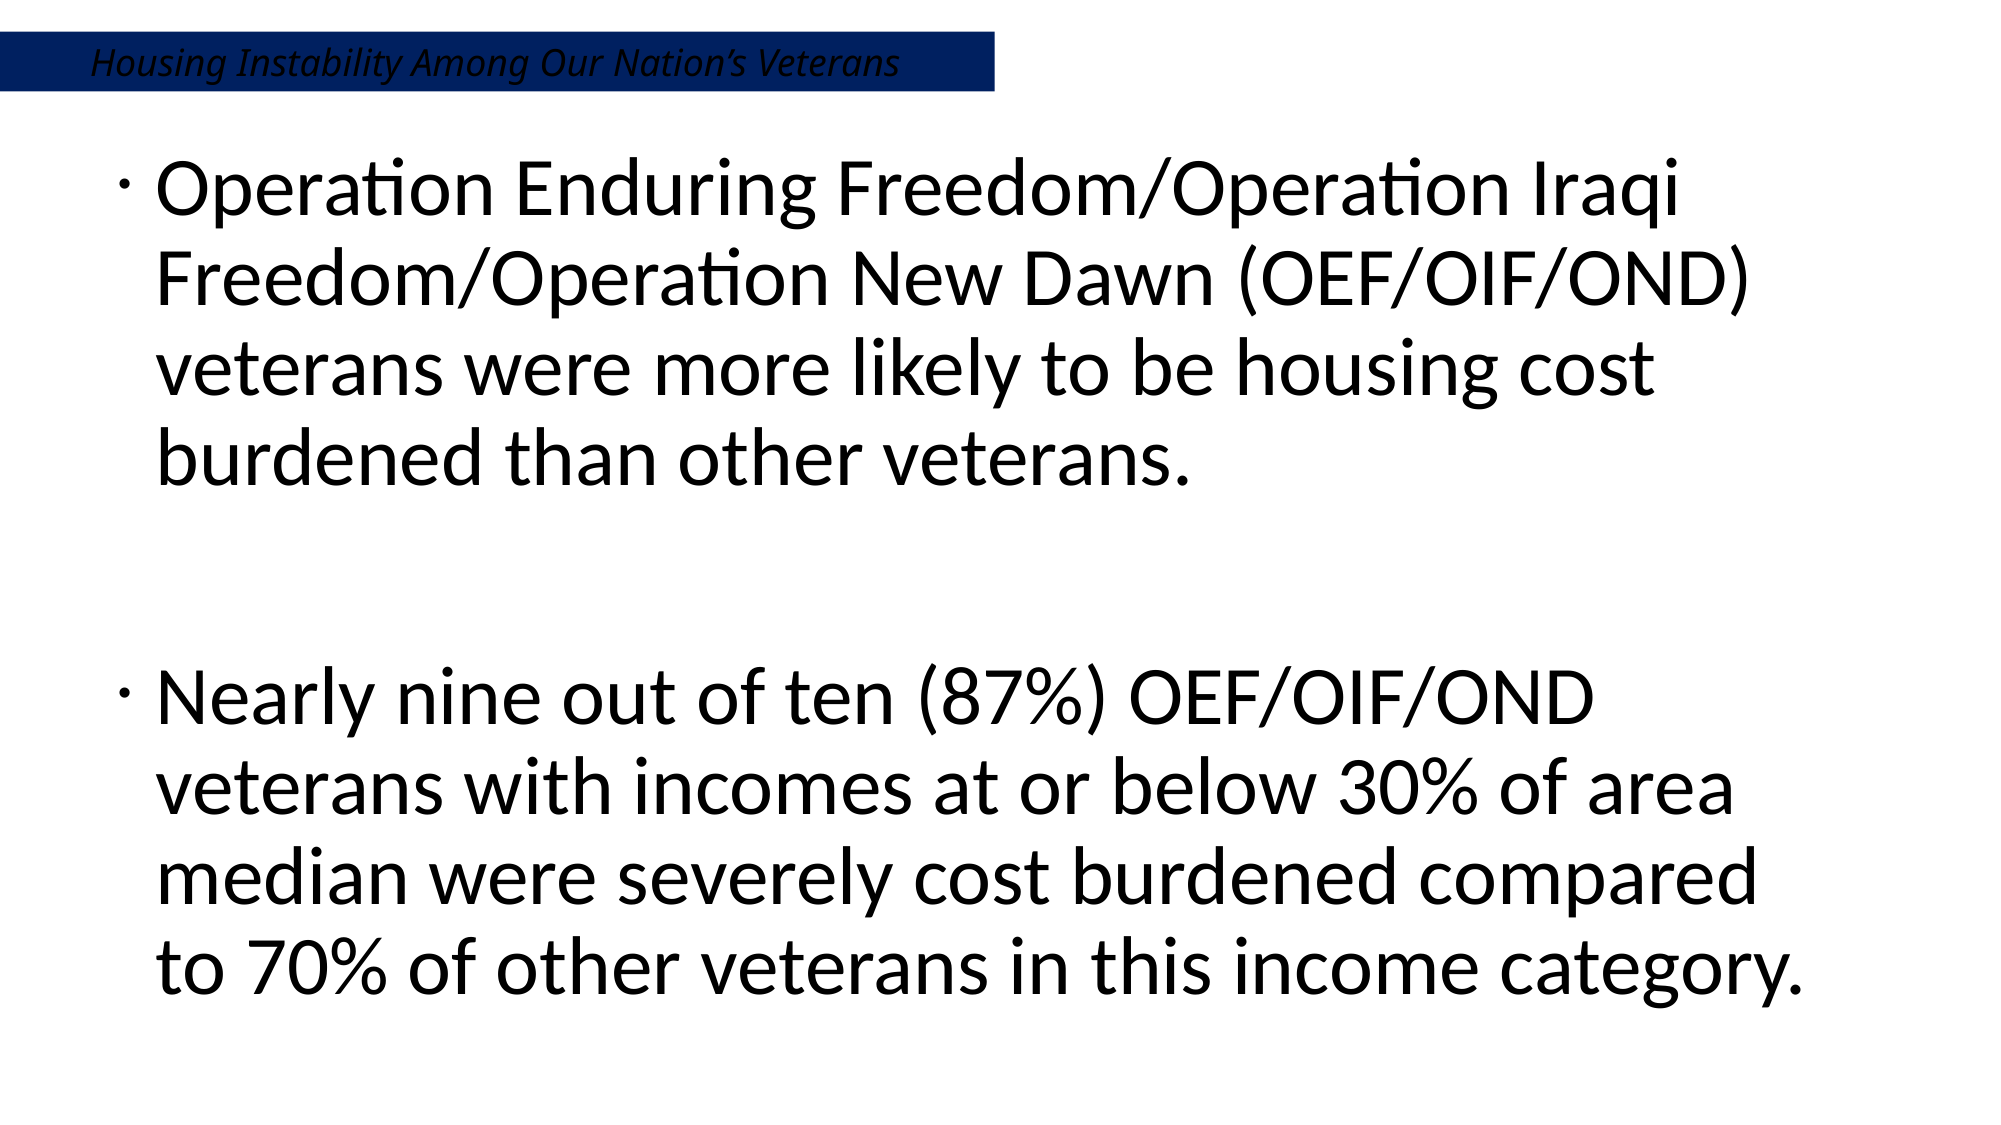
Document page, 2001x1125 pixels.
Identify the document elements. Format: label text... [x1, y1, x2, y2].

text_box Housing Instability Among Our Nation’s Veterans [0, 31, 995, 92]
list Operation Enduring Freedom/Operation Iraqi Freedom/Operation New Dawn (OEF/OIF/OND) veterans were more likely to be housing cost burdened than other veterans. Nearly nine out of ten (87%) OEF/OIF/OND veterans with incomes at or below 30% of area median were severely cost burdened compared to 70% of other veterans in this income category. [103, 136, 1840, 1087]
